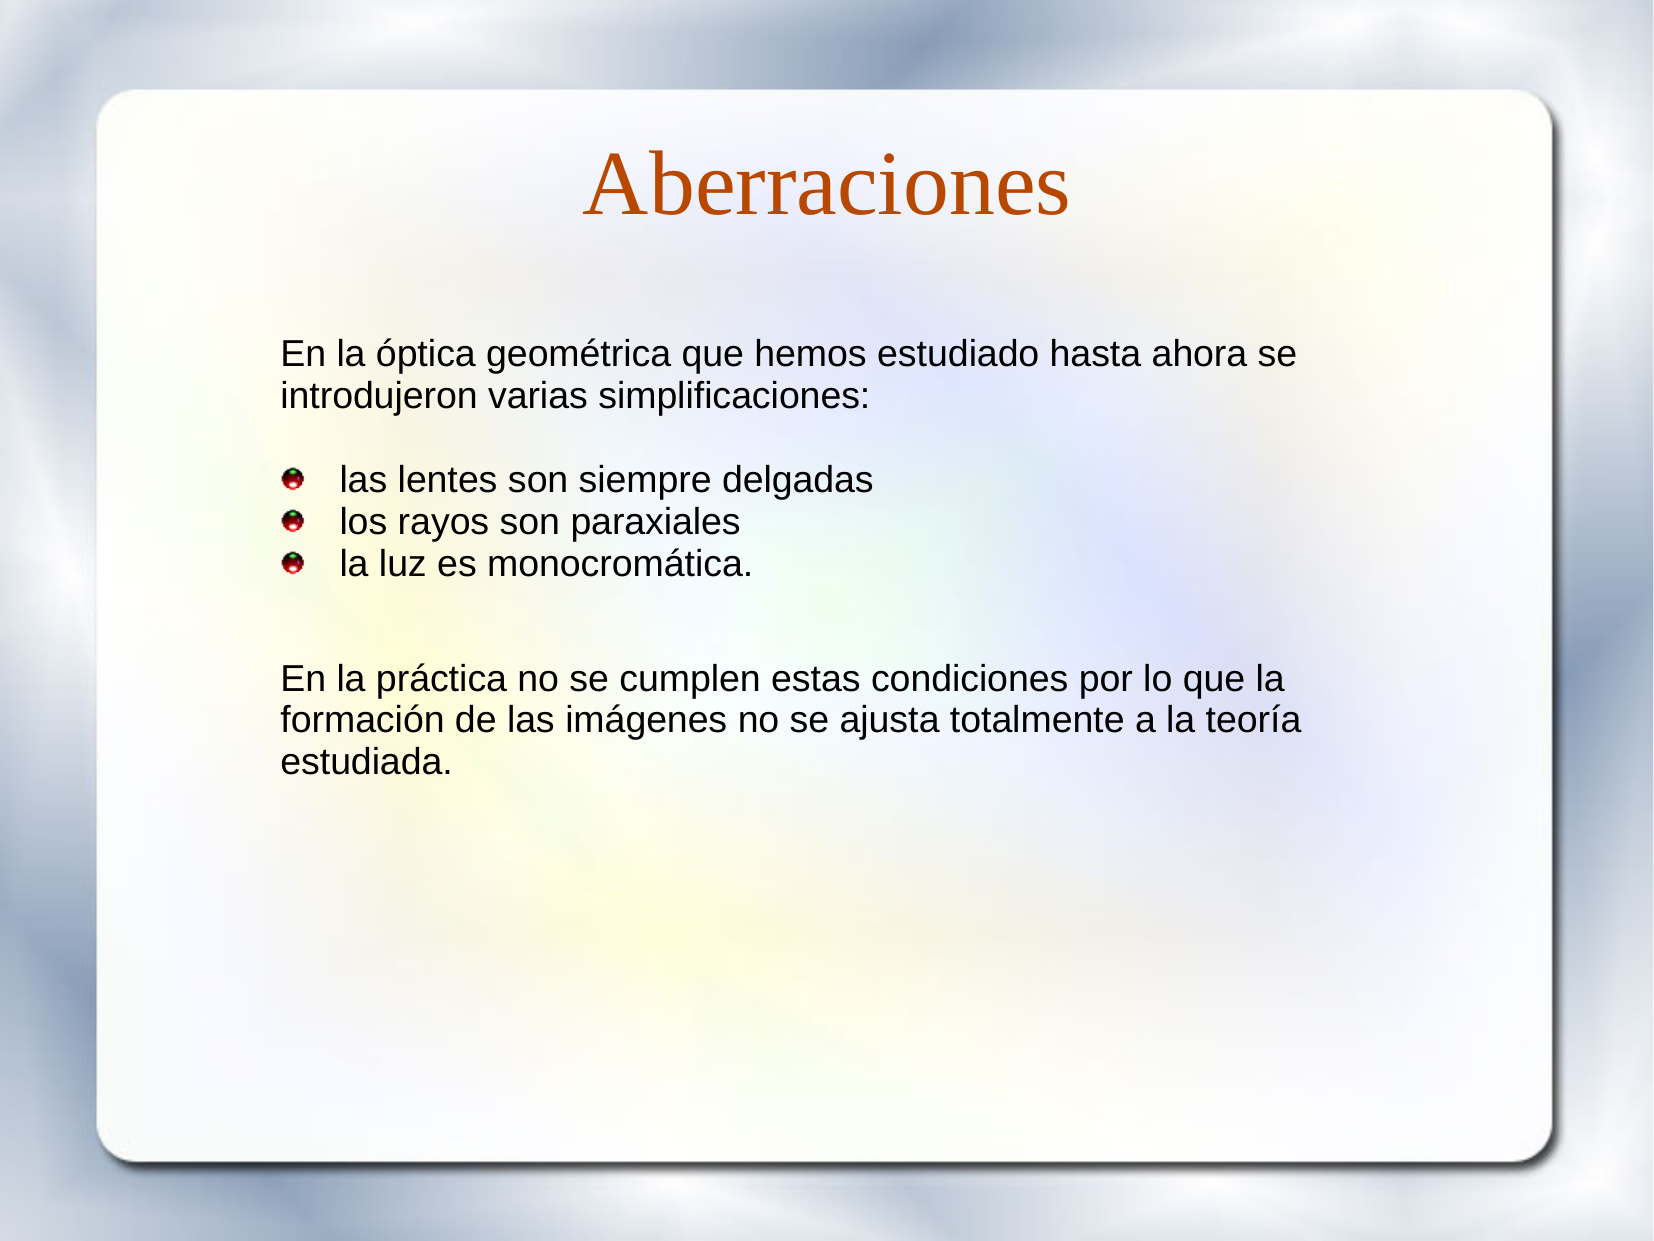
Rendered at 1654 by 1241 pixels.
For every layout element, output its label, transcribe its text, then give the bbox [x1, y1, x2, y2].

text_box En la óptica geométrica que hemos estudiado hasta ahora se introdujeron varias simplificaciones: las lentes son siempre delgadas los rayos son paraxiales la luz es monocromática. [265, 324, 1506, 592]
picture [0, 0, 1654, 1241]
text_box En la práctica no se cumplen estas condiciones por lo que la formación de las imágenes no se ajusta totalmente a la teoría estudiada. [265, 649, 1329, 791]
title Aberraciones [121, 132, 1534, 235]
